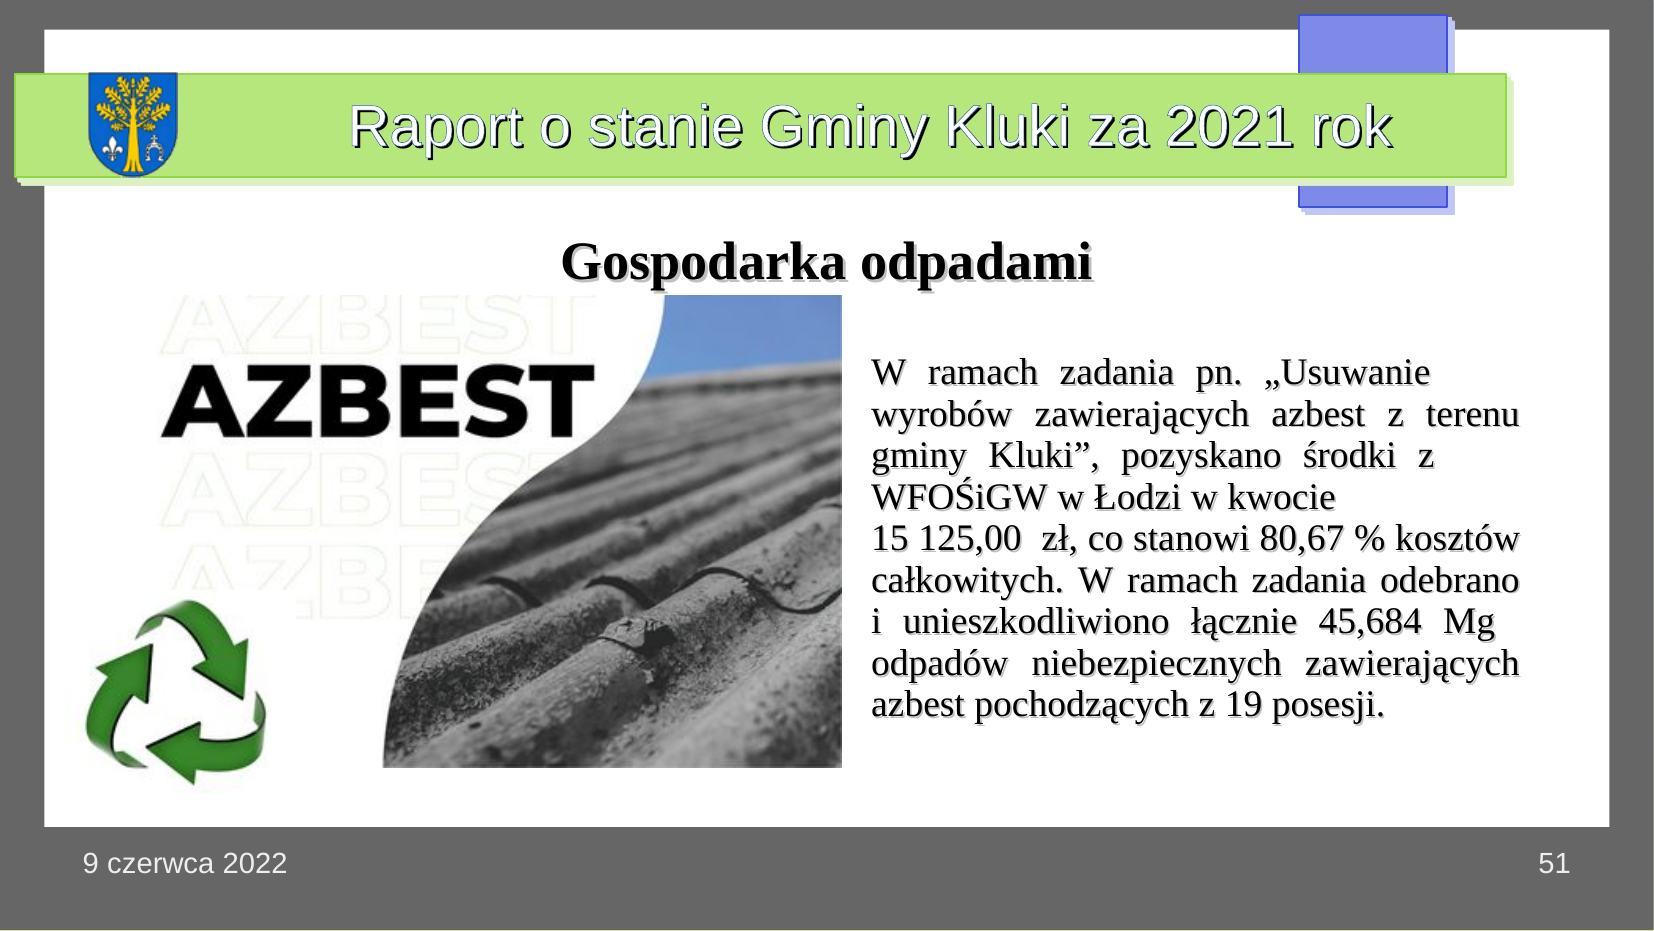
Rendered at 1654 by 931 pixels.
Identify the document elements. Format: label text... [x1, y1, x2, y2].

picture [88, 72, 178, 178]
picture [65, 295, 842, 793]
title Raport o stanie Gminy Kluki za 2021 rok [242, 73, 1654, 178]
text_box Gospodarka odpadami W ramach zadania pn. „Usuwanie wyrobów zawierających azbest z terenu gminy Kluki”, pozyskano środki z WFOŚiGW w Łodzi w kwocie 15 125,00 zł, co stanowi 80,67 % kosztów całkowitych. W ramach zadania odebrano i unieszkodliwiono łącznie 45,684 Mg odpadów niebezpiecznych zawierających azbest pochodzących z 19 posesji. [118, 236, 1536, 768]
